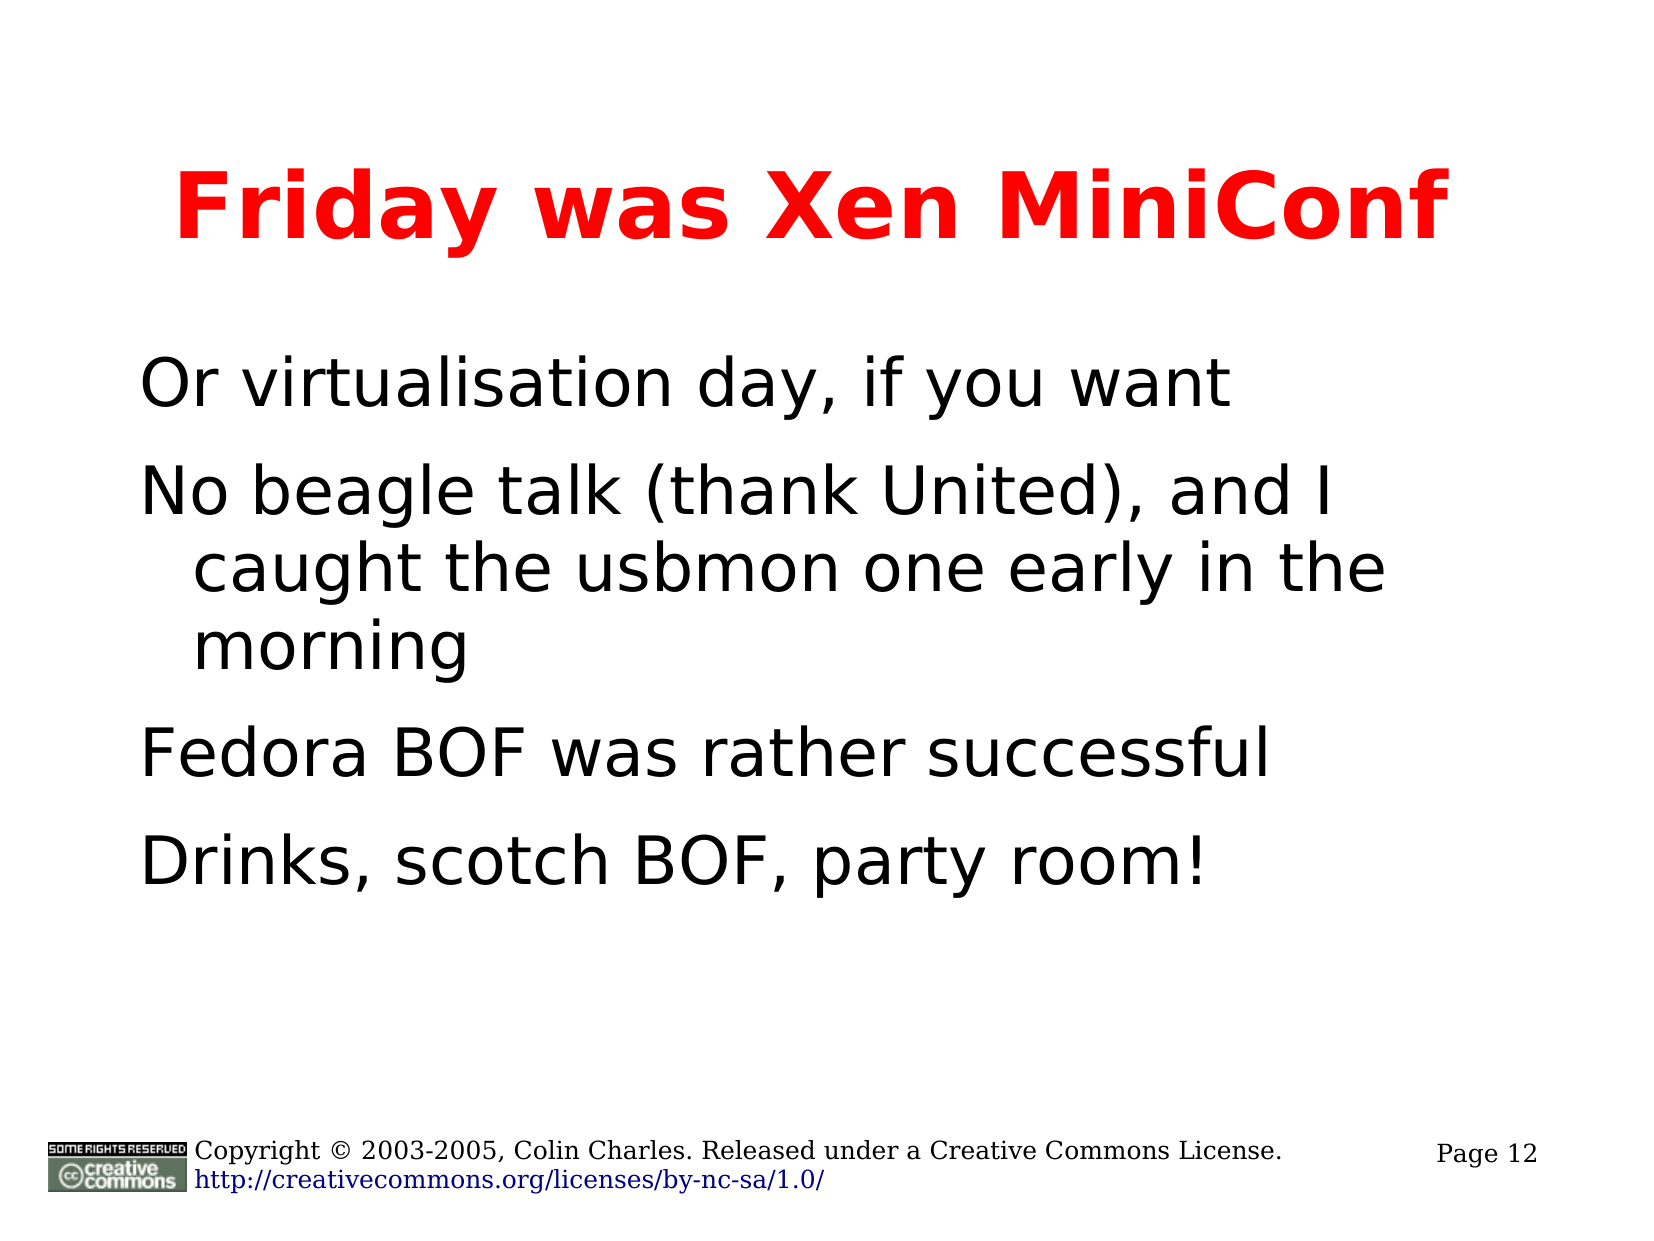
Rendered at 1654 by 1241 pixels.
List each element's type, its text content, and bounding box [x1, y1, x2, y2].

list Or virtualisation day, if you want No beagle talk (thank United), and I caught the usbmon one early in the morning Fedora BOF was rather successful Drinks, scotch BOF, party room! [121, 344, 1534, 1127]
picture [48, 1142, 187, 1192]
title Friday was Xen MiniConf [121, 102, 1534, 311]
